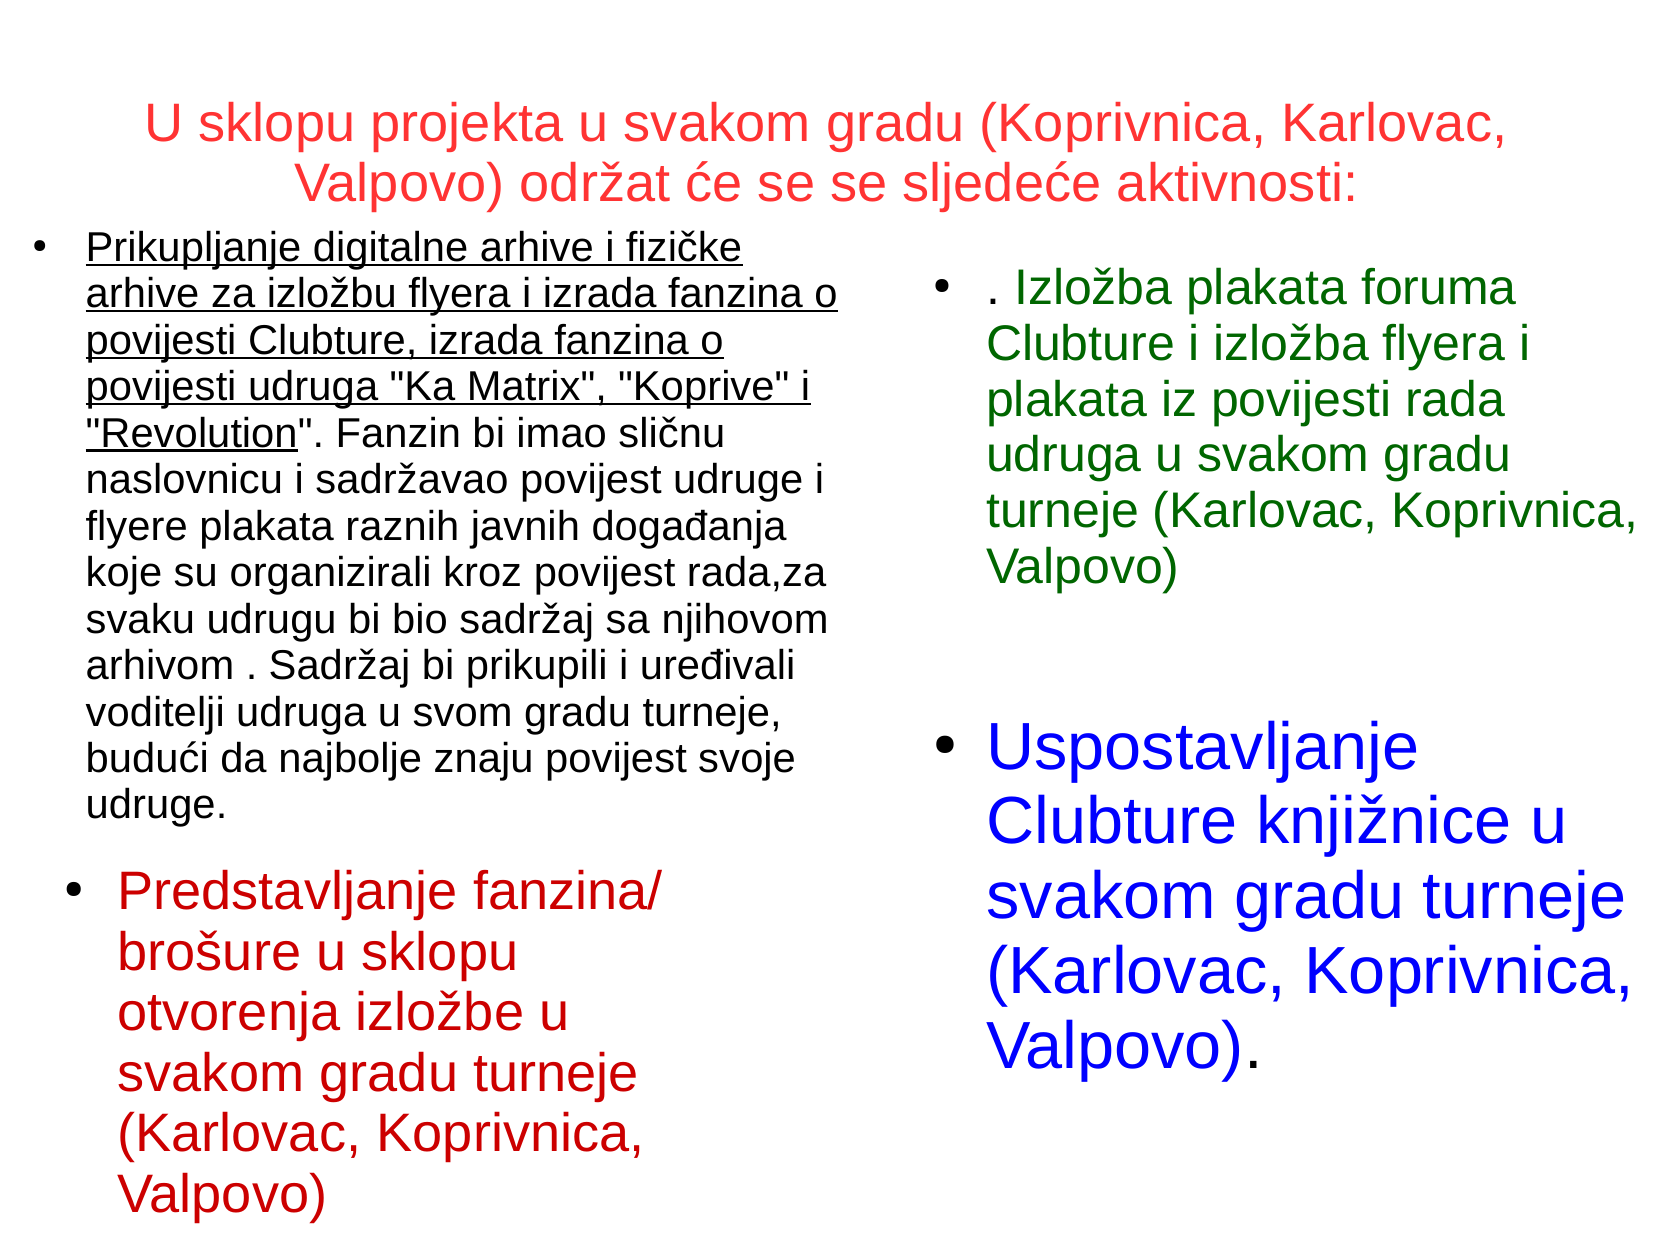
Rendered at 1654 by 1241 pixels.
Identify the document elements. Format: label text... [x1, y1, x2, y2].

title U sklopu projekta u svakom gradu (Koprivnica, Karlovac, Valpovo) održat će se se sljedeće aktivnosti: [82, 49, 1571, 257]
list Uspostavljanje Clubture knjižnice u svakom gradu turneje (Karlovac, Koprivnica, Valpovo). [915, 708, 1642, 1100]
list Predstavljanje fanzina/ brošure u sklopu otvorenja izložbe u svakom gradu turneje (Karlovac, Koprivnica, Valpovo) [46, 860, 697, 1241]
list Prikupljanje digitalne arhive i fizičke arhive za izložbu flyera i izrada fanzina o povijesti Clubture, izrada fanzina o povijesti udruga "Ka Matrix", "Koprive" i "Revolution". Fanzin bi imao sličnu naslovnicu i sadržavao povijest udruge i flyere plakata raznih javnih događanja koje su organizirali kroz povijest rada,za svaku udrugu bi bio sadržaj sa njihovom arhivom . Sadržaj bi prikupili i uređivali voditelji udruga u svom gradu turneje, budući da najbolje znaju povijest svoje udruge. [14, 223, 842, 832]
list . Izložba plakata foruma Clubture i izložba flyera i plakata iz povijesti rada udruga u svakom gradu turneje (Karlovac, Koprivnica, Valpovo) [915, 259, 1642, 650]
